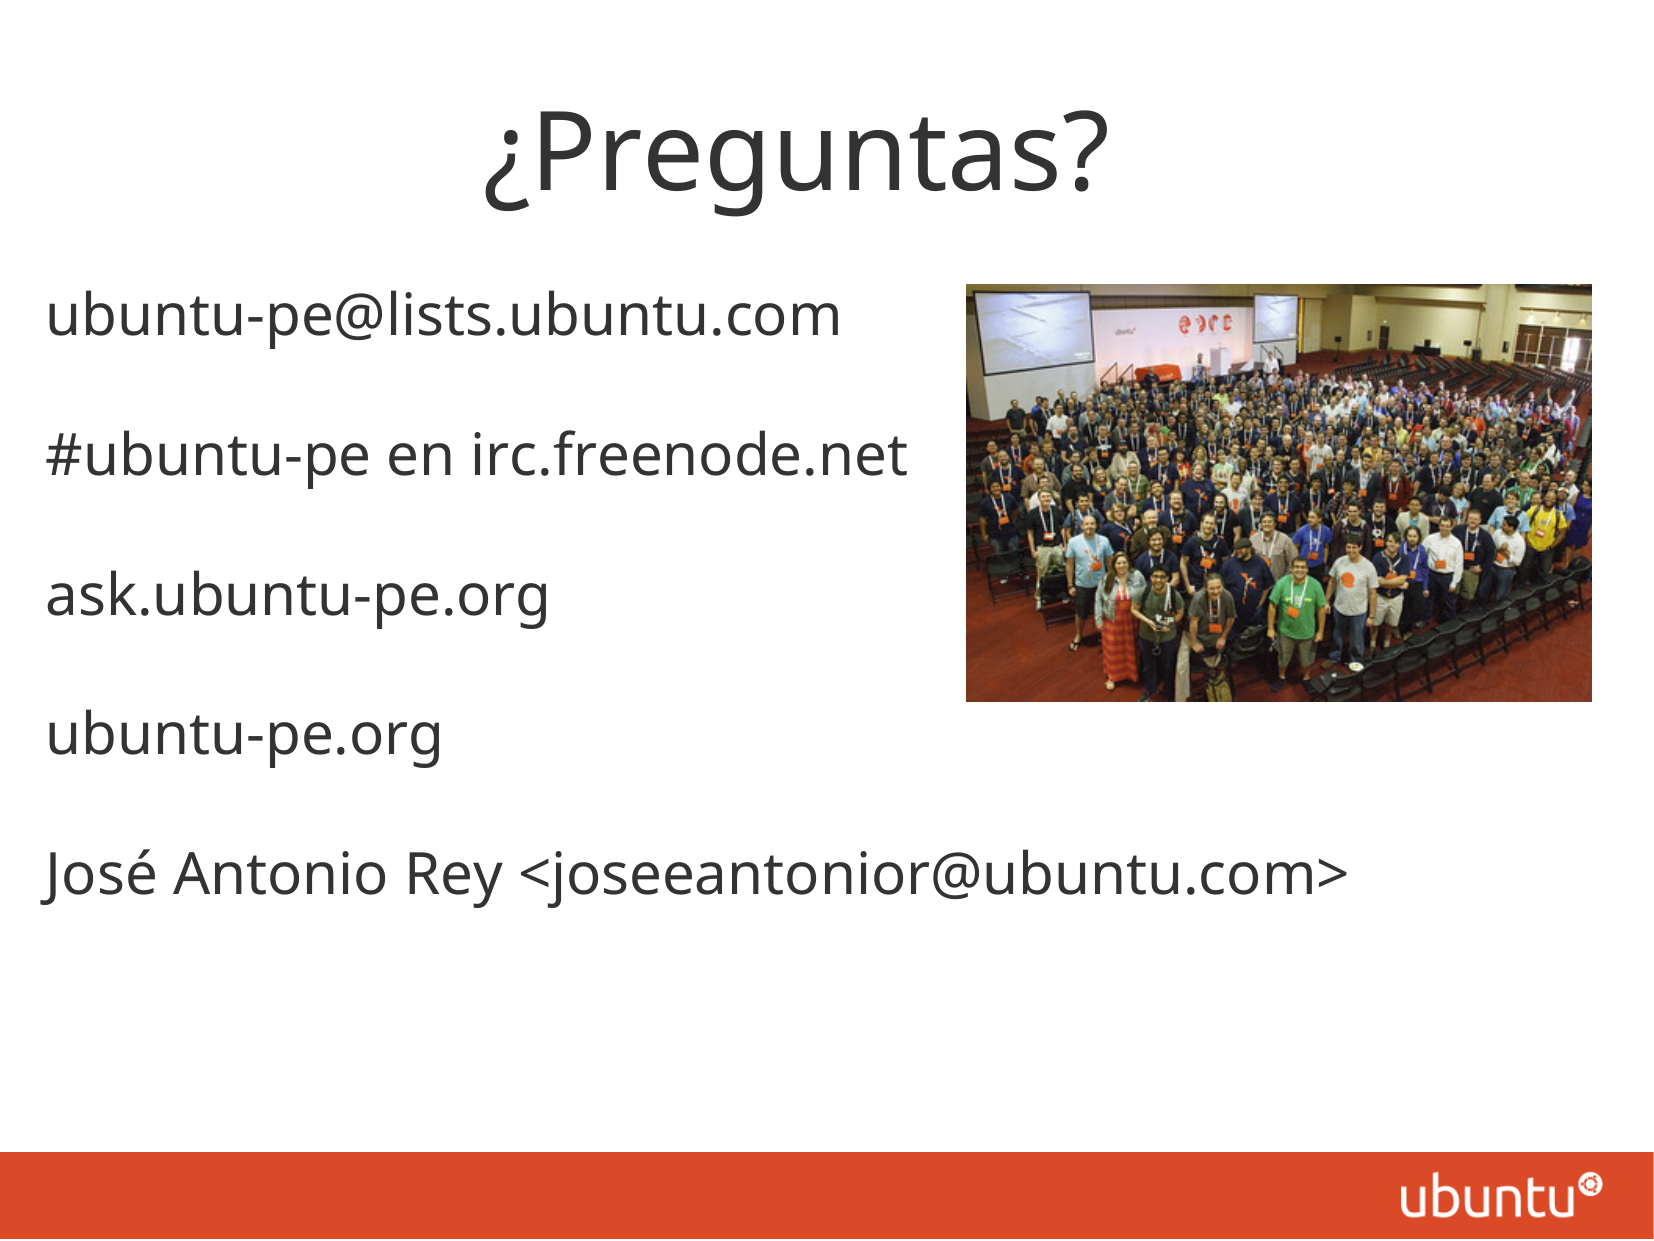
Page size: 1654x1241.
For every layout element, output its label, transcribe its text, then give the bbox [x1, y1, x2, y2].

title ¿Preguntas? [18, 47, 1576, 263]
list ubuntu-pe@lists.ubuntu.com #ubuntu-pe en irc.freenode.net ask.ubuntu-pe.org ubuntu-pe.org José Antonio Rey <joseeantonior@ubuntu.com> [37, 268, 1549, 1088]
picture [966, 284, 1592, 702]
picture [0, 1152, 1654, 1239]
